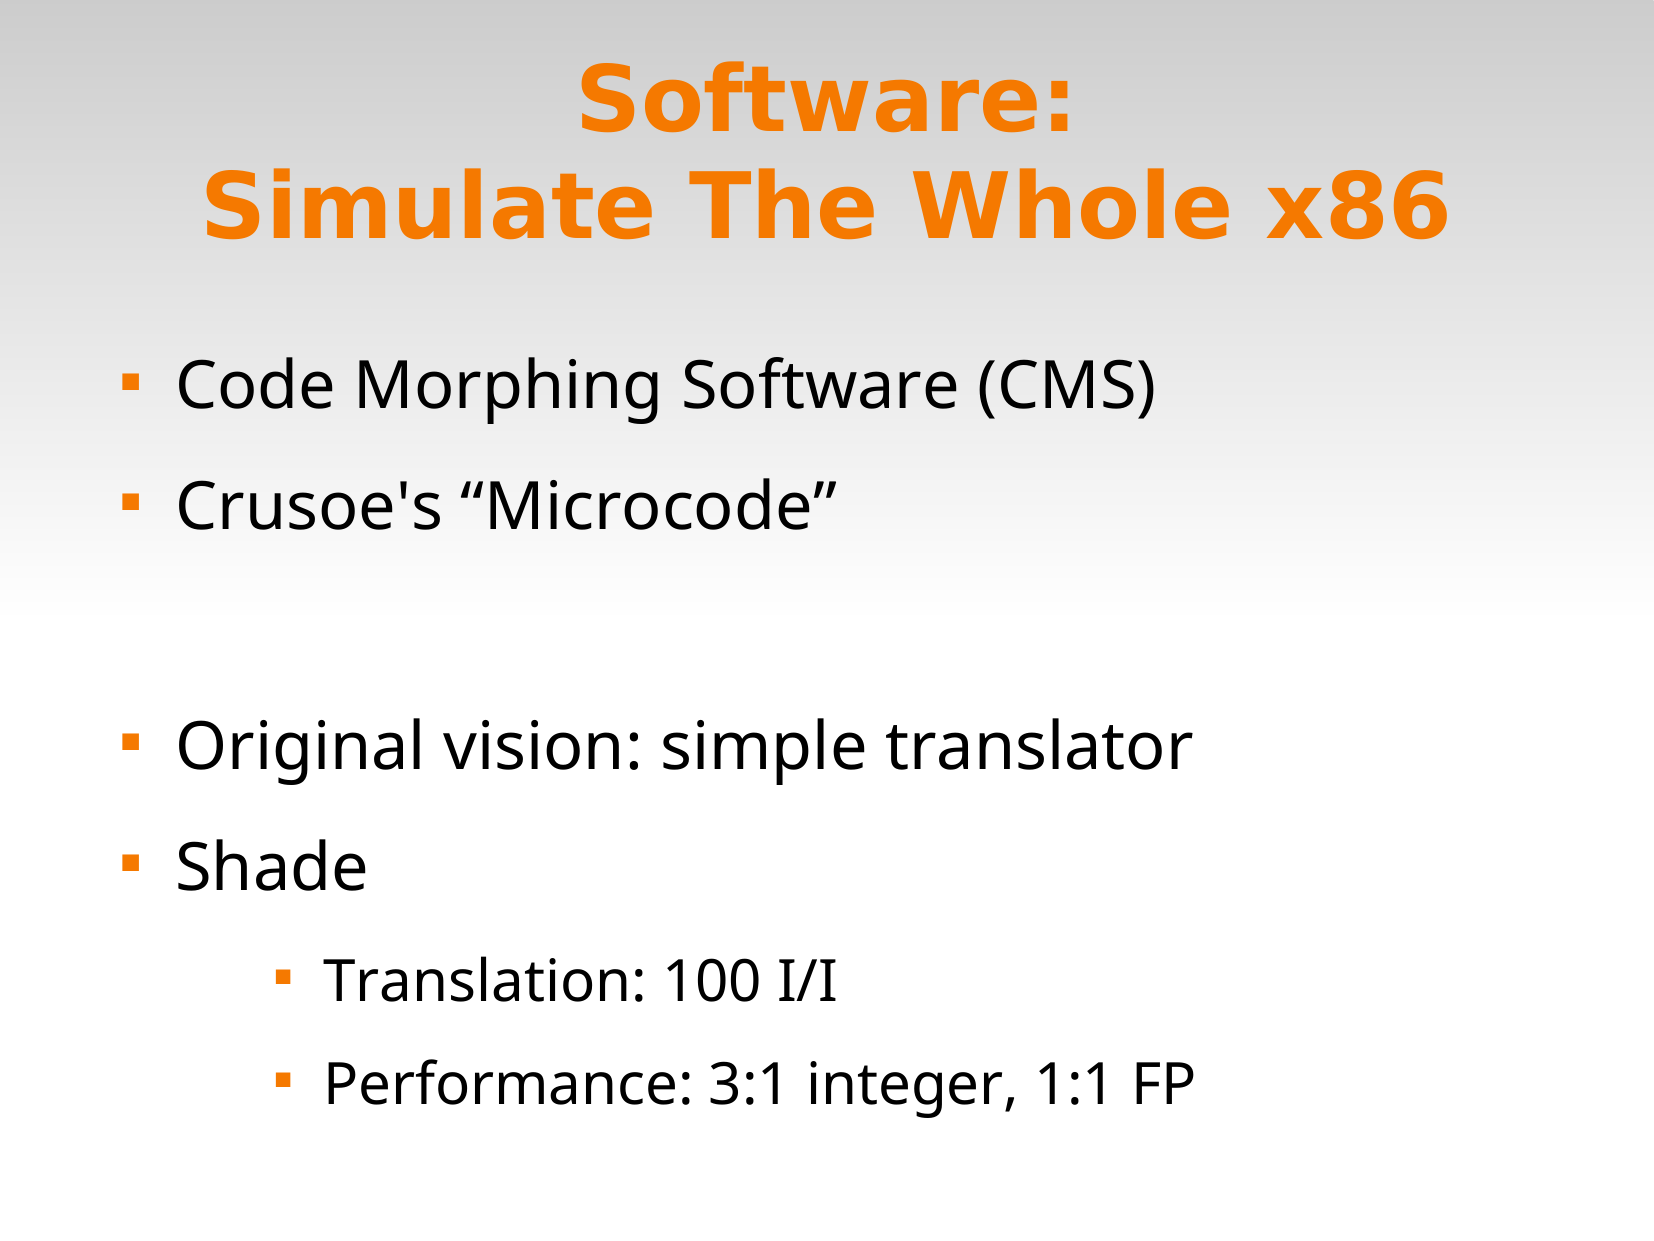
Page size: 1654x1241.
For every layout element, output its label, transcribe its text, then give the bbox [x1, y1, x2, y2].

title Software: Simulate The Whole x86 [82, 45, 1571, 261]
list Code Morphing Software (CMS) Crusoe's “Microcode” Original vision: simple translator Shade Translation: 100 I/I Performance: 3:1 integer, 1:1 FP [86, 337, 1576, 1142]
